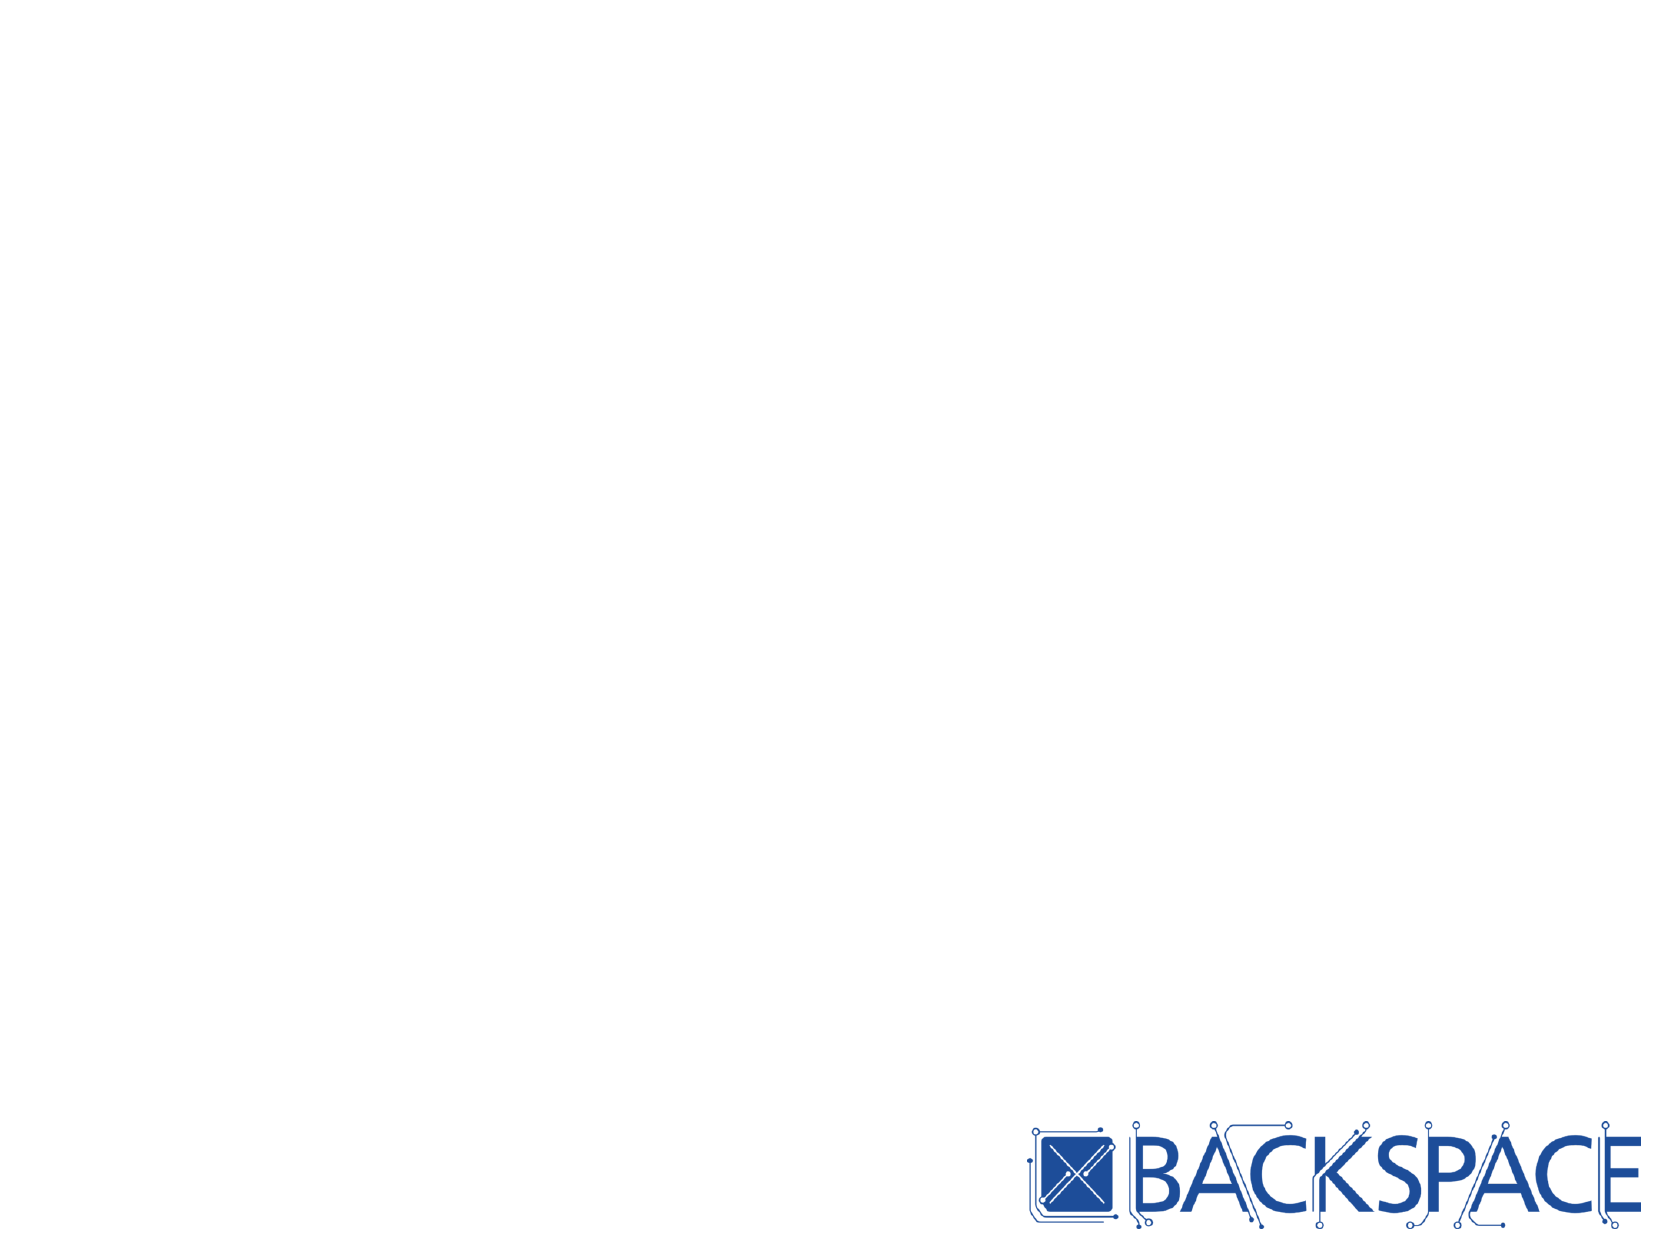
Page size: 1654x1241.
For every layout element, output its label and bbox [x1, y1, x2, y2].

picture [1027, 1121, 1641, 1229]
